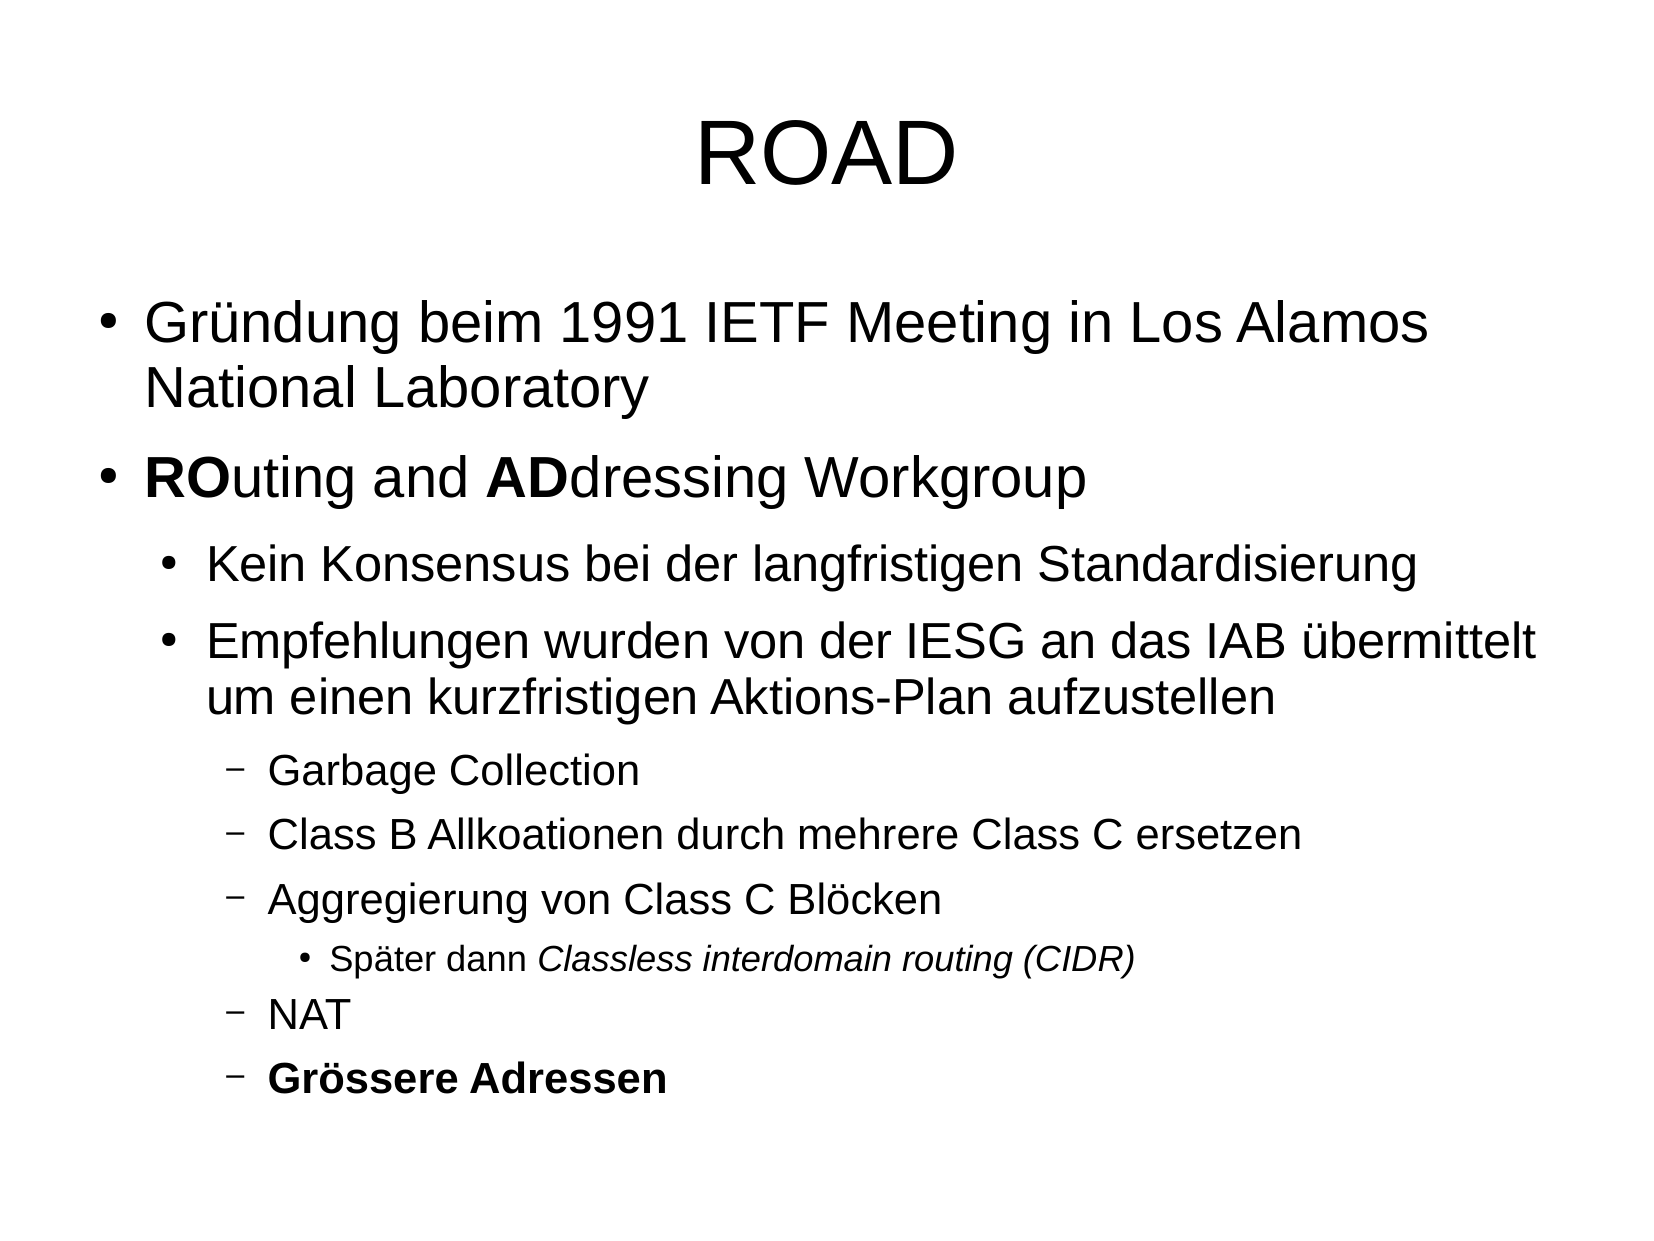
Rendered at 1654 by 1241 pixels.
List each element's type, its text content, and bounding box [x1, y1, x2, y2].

list Gründung beim 1991 IETF Meeting in Los Alamos National Laboratory ROuting and ADdressing Workgroup Kein Konsensus bei der langfristigen Standardisierung Empfehlungen wurden von der IESG an das IAB übermittelt um einen kurzfristigen Aktions-Plan aufzustellen Garbage Collection Class B Allkoationen durch mehrere Class C ersetzen Aggregierung von Class C Blöcken Später dann Classless interdomain routing (CIDR) NAT Grössere Adressen [82, 290, 1571, 1109]
title ROAD [82, 49, 1571, 257]
